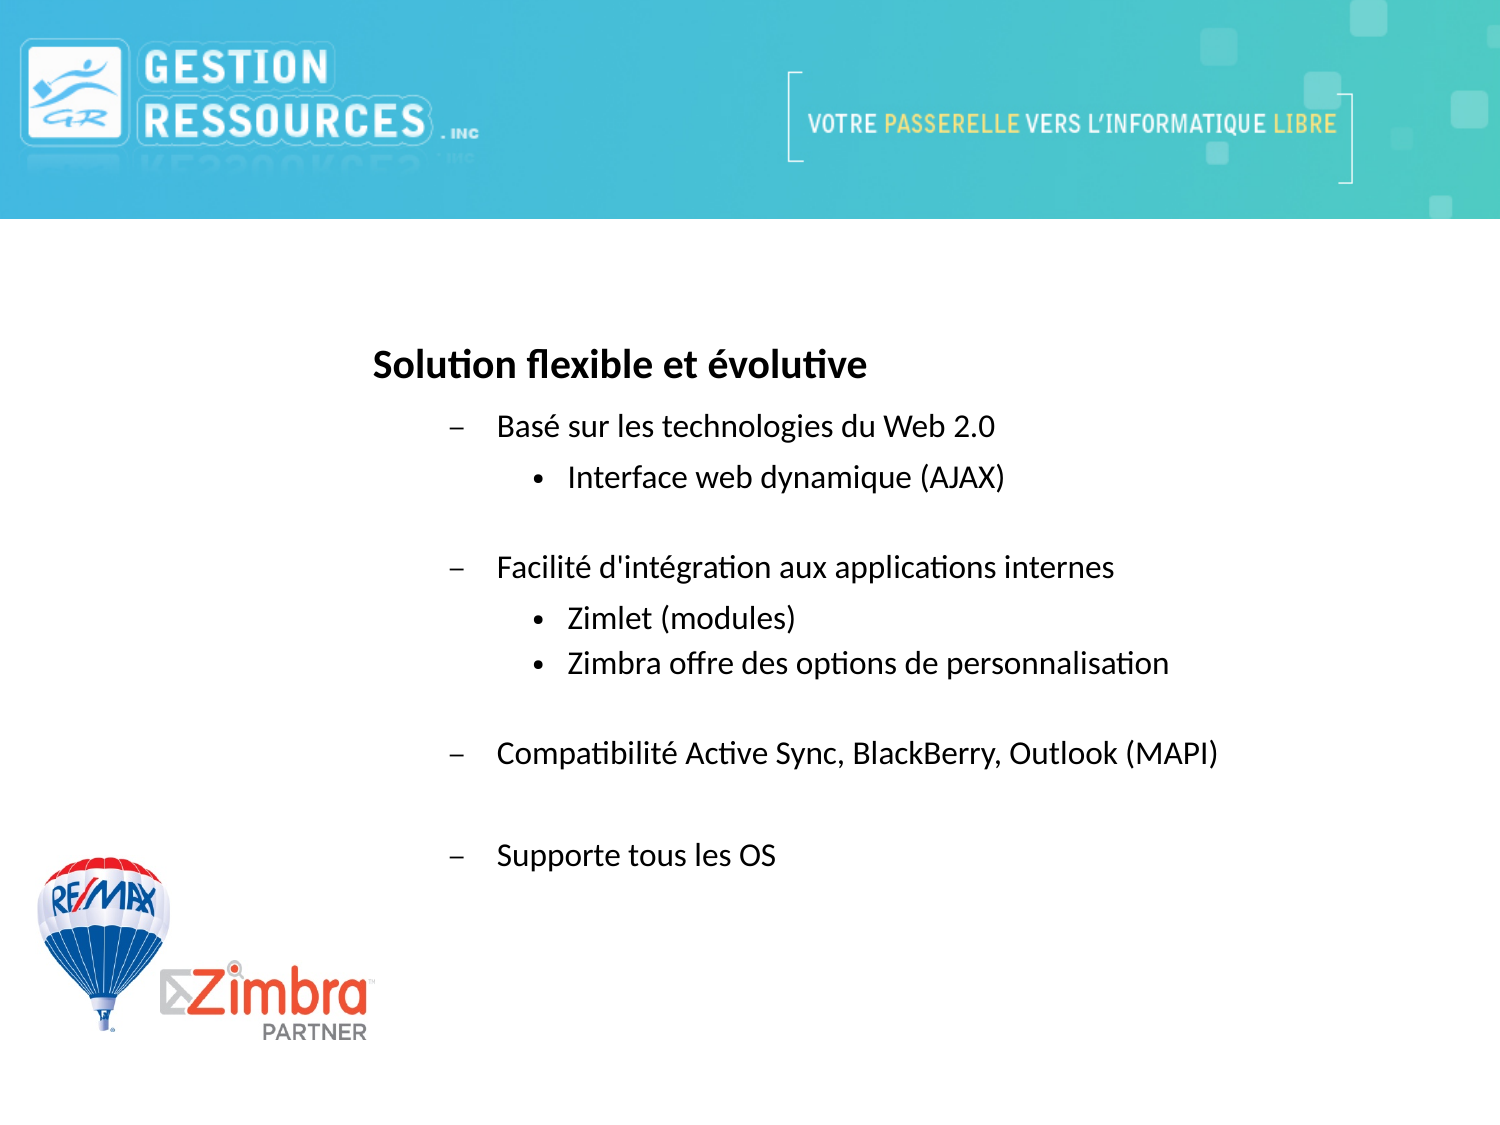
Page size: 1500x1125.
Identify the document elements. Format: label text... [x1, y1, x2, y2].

text_box Solution flexible et évolutive Basé sur les technologies du Web 2.0 Interface web dynamique (AJAX) Facilité d'intégration aux applications internes Zimlet (modules) Zimbra offre des options de personnalisation Compatibilité Active Sync, BlackBerry, Outlook (MAPI) Supporte tous les OS [269, 339, 1500, 976]
picture [35, 855, 375, 1040]
picture [0, 0, 1500, 219]
